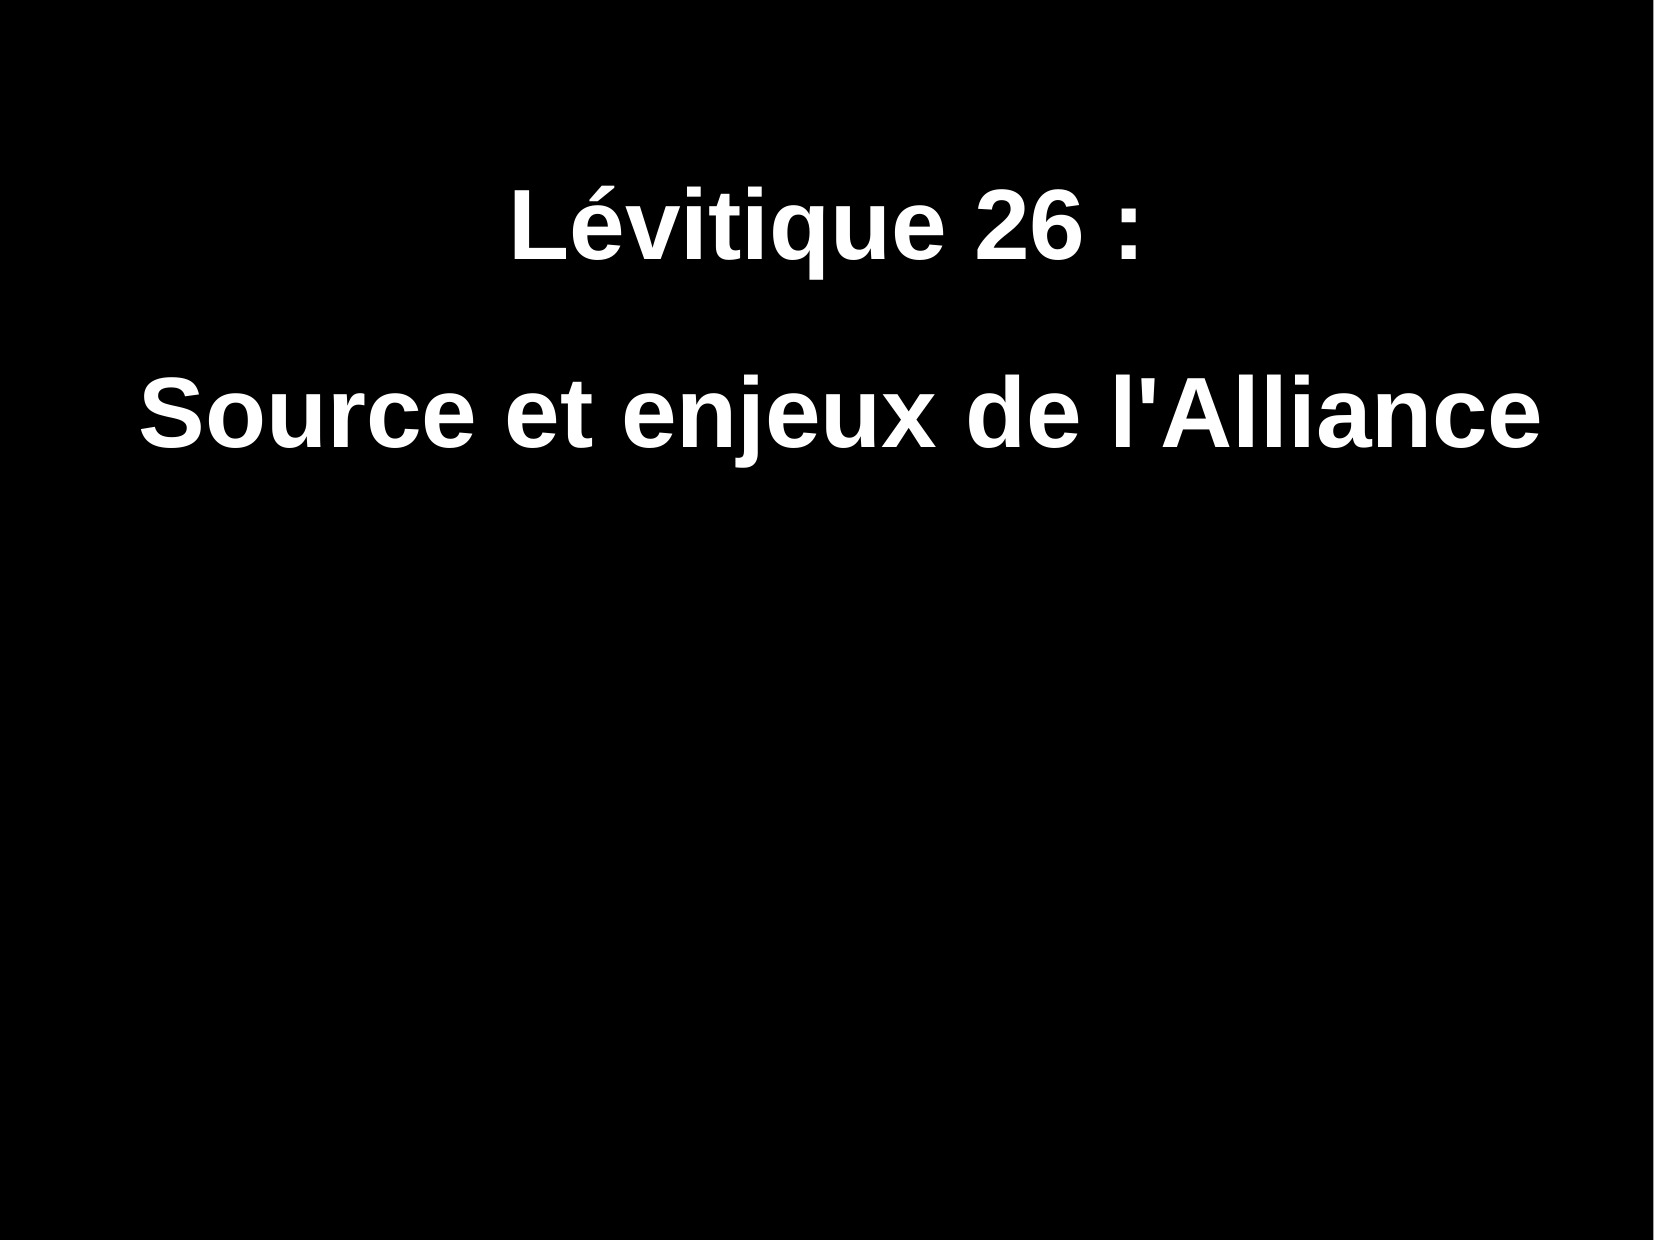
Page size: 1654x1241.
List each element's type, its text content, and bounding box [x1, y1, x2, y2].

text_box Lévitique 26 : Source et enjeux de l'Alliance [88, 177, 1595, 621]
